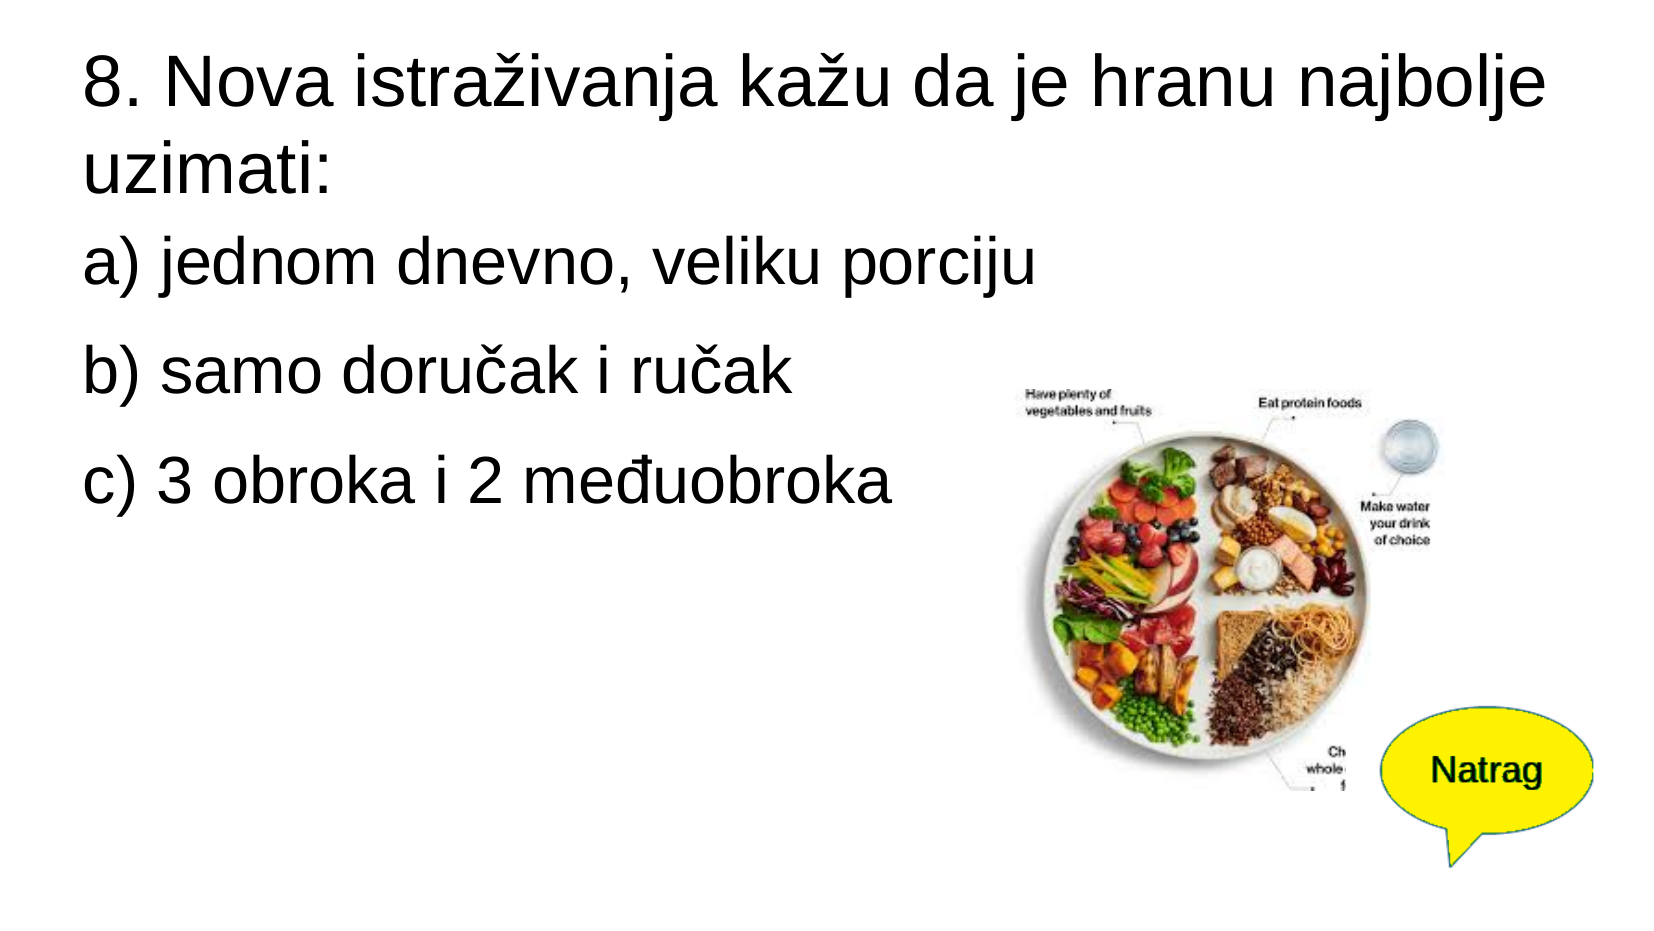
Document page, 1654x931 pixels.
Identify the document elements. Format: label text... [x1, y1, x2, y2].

picture [1015, 389, 1606, 875]
title 8. Nova istraživanja kažu da je hranu najbolje uzimati: [82, 33, 1571, 197]
list a) jednom dnevno, veliku porciju b) samo doručak i ručak c) 3 obroka i 2 međuobroka [82, 217, 1571, 758]
